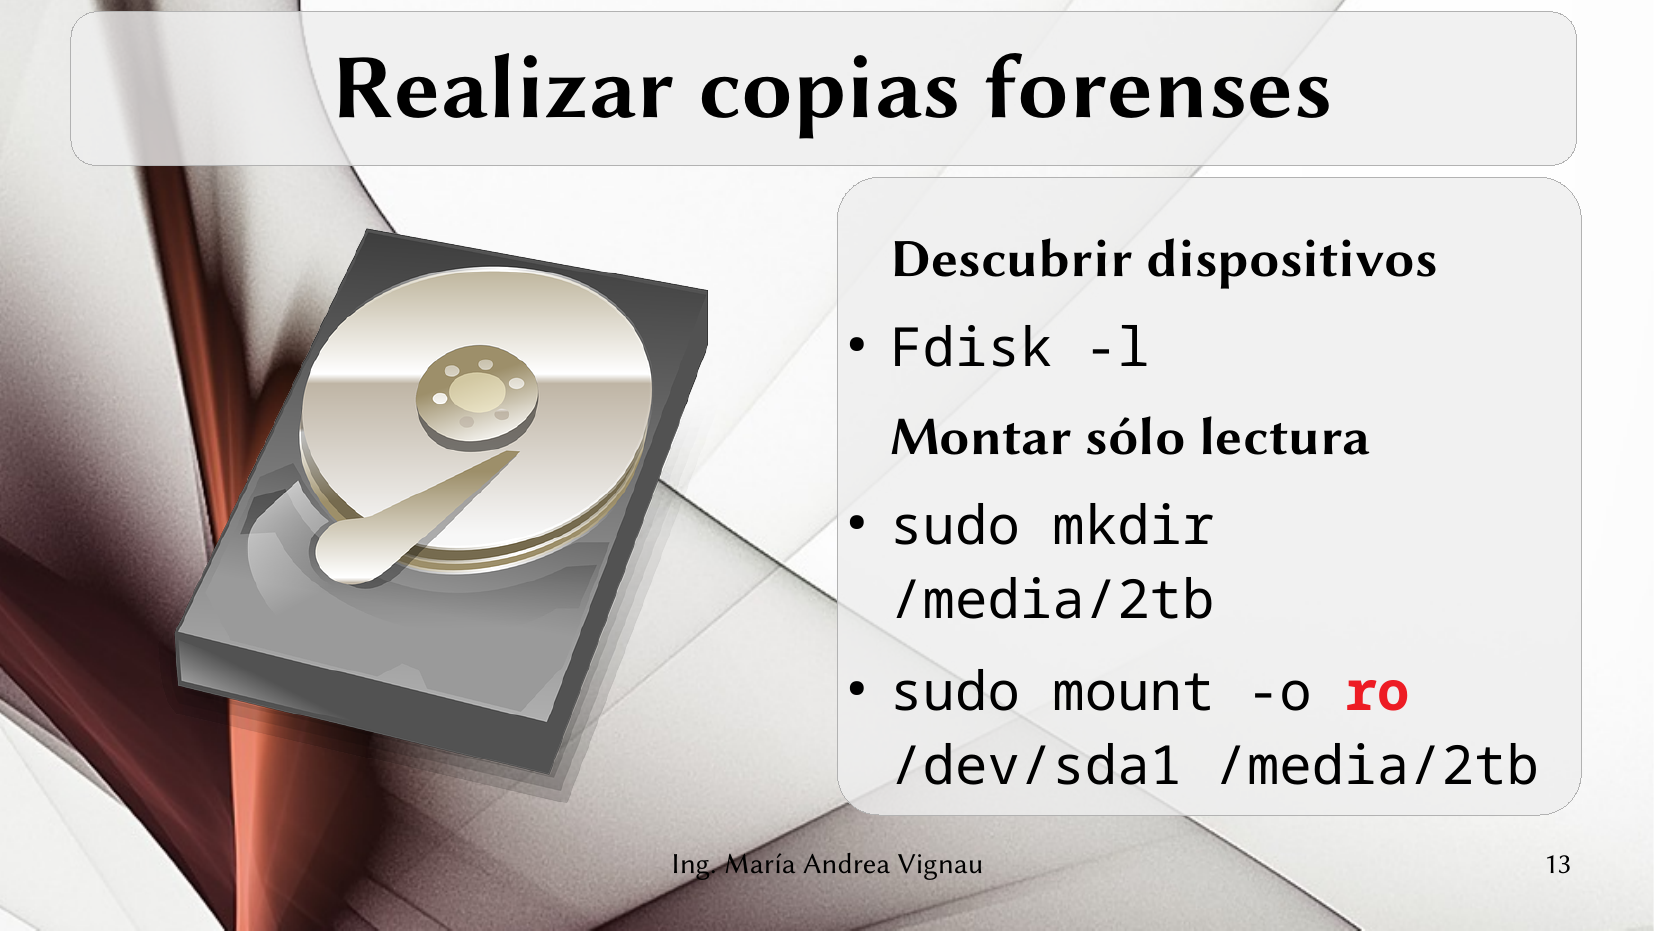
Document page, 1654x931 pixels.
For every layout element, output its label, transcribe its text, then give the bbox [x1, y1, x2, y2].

title Realizar copias forenses [82, 10, 1583, 166]
list Descubrir dispositivos Fdisk -l Montar sólo lectura sudo mkdir /media/2tb sudo mount -o ro /dev/sda1 /media/2tb [832, 228, 1560, 804]
picture [0, 0, 1654, 931]
